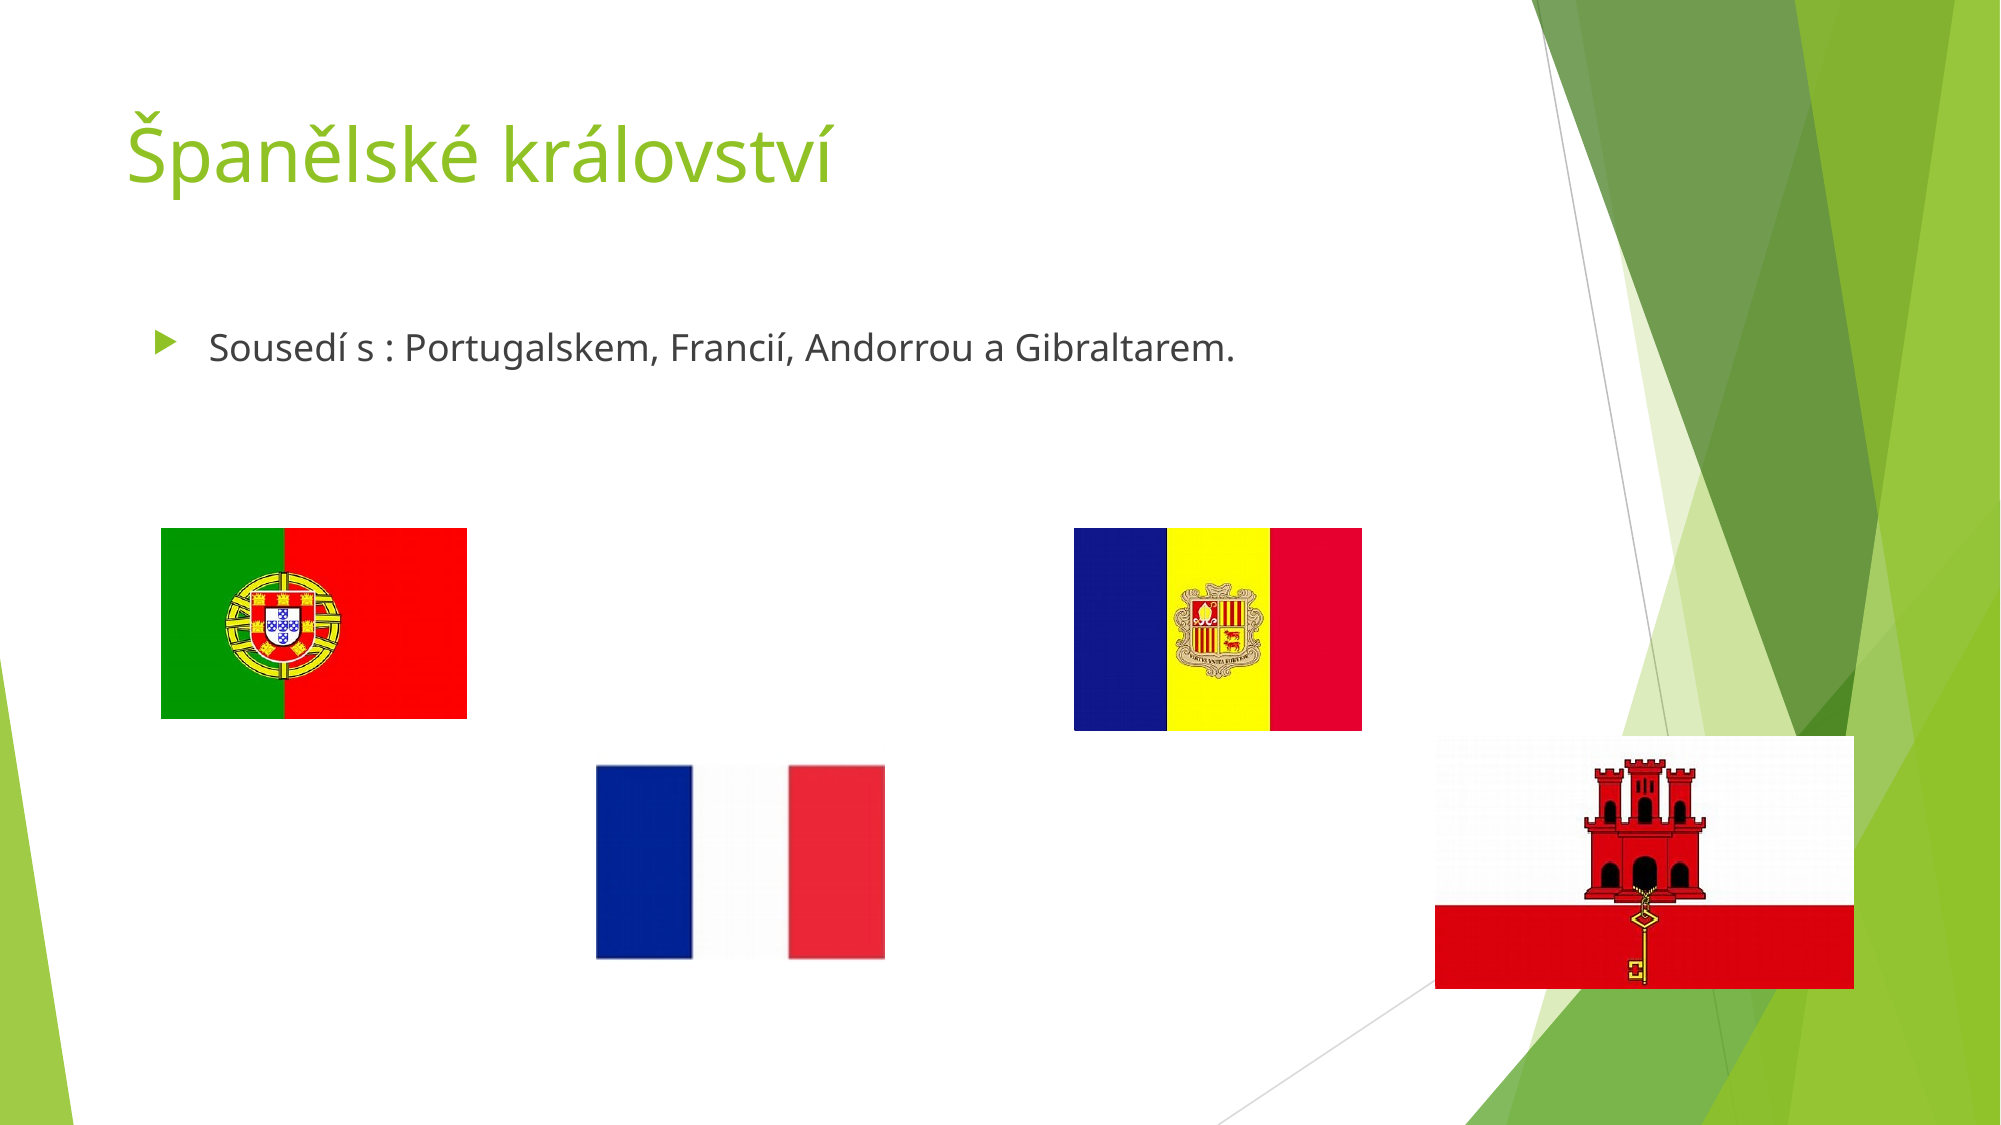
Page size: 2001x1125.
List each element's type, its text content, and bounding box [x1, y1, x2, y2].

picture [596, 718, 885, 1007]
picture [161, 528, 467, 719]
list Sousedí s : Portugalskem, Francií, Andorrou a Gibraltarem. [137, 316, 1863, 439]
picture [1074, 528, 1362, 731]
picture [1435, 736, 1854, 989]
title Španělské království [111, 99, 1522, 317]
